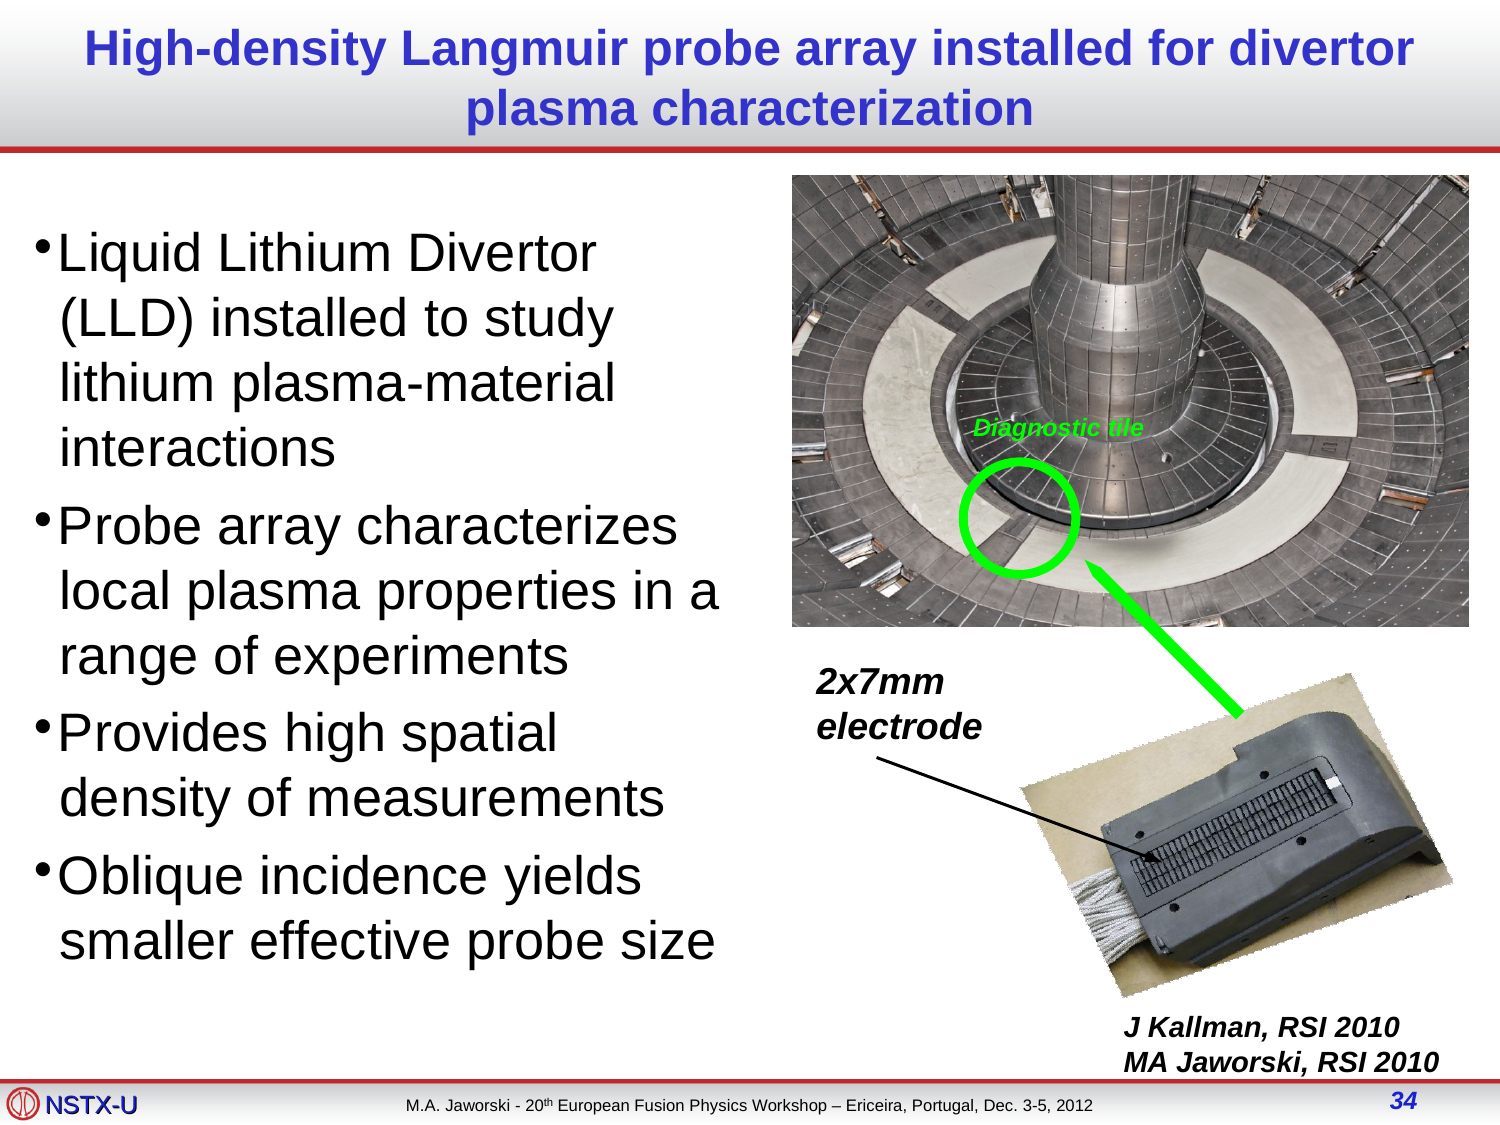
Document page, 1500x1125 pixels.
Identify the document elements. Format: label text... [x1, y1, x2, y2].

text_box 2x7mm electrode [801, 649, 998, 762]
picture [792, 175, 1469, 627]
picture [1019, 671, 1453, 998]
text_box J Kallman, RSI 2010 MA Jaworski, RSI 2010 [1108, 1000, 1495, 1076]
text_box Diagnostic tile [958, 404, 1330, 480]
list Liquid Lithium Divertor (LLD) installed to study lithium plasma-material interactions Probe array characterizes local plasma properties in a range of experiments Provides high spatial density of measurements Oblique incidence yields smaller effective probe size [19, 209, 751, 1035]
title High-density Langmuir probe array installed for divertor plasma characterization [0, 0, 1500, 151]
text_box 34 [1374, 1076, 1500, 1124]
